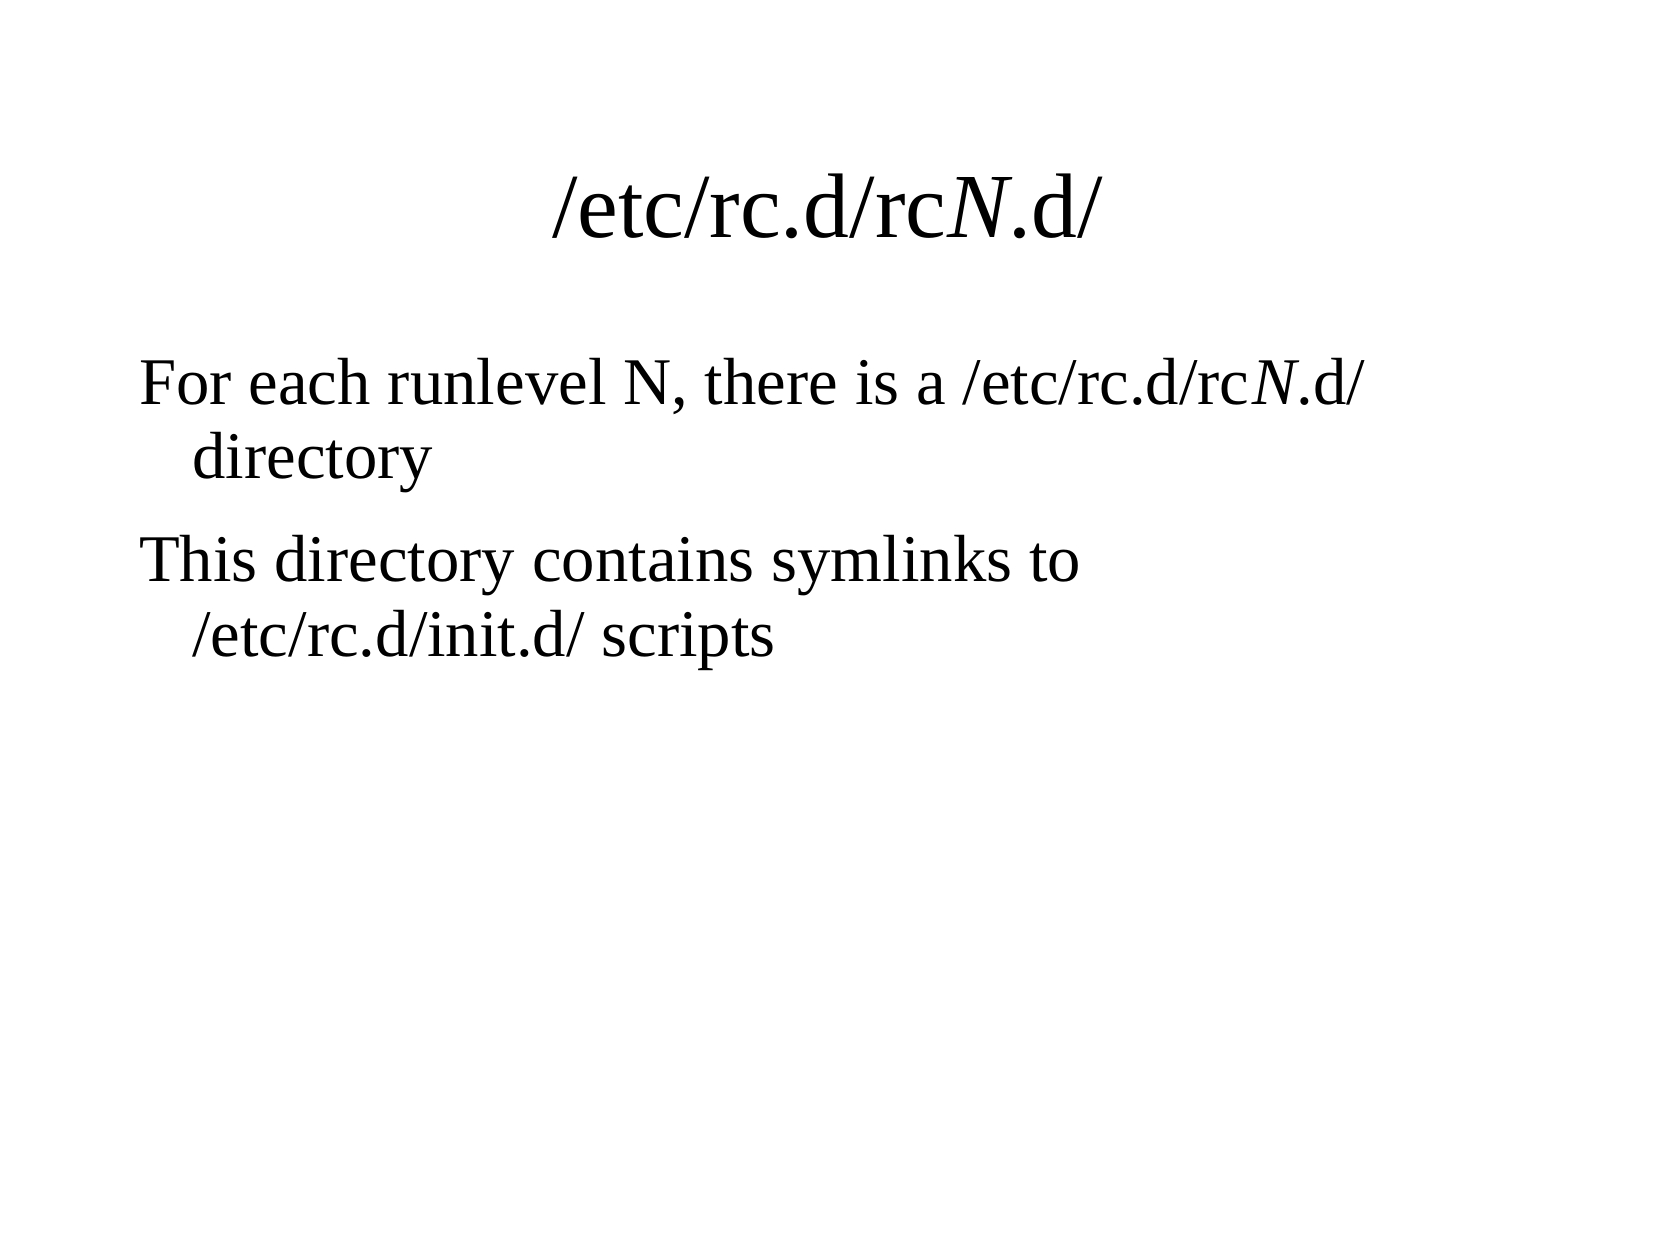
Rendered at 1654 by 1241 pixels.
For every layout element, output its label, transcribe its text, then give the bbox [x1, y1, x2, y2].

title /etc/rc.d/rcN.d/ [121, 102, 1534, 311]
list For each runlevel N, there is a /etc/rc.d/rcN.d/ directory This directory contains symlinks to /etc/rc.d/init.d/ scripts [121, 344, 1534, 1127]
